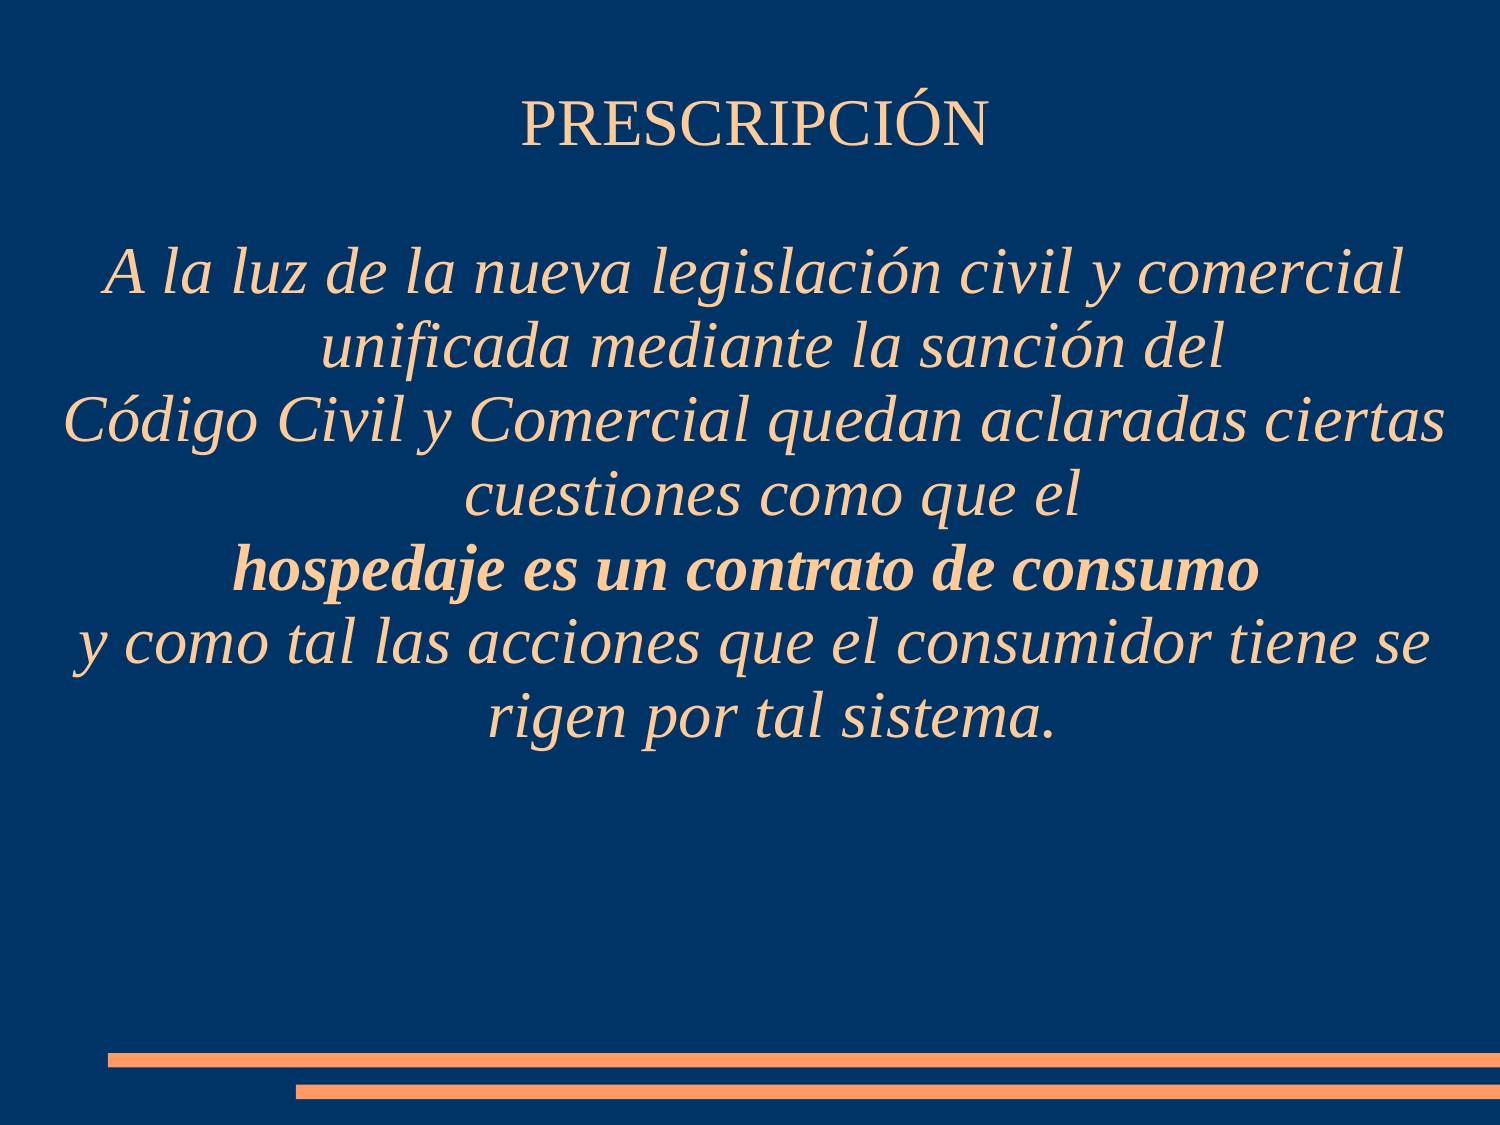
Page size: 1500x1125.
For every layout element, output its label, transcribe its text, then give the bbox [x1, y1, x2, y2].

subtitle PRESCRIPCIÓN A la luz de la nueva legislación civil y comercial unificada mediante la sanción del Código Civil y Comercial quedan aclaradas ciertas cuestiones como que el hospedaje es un contrato de consumo y como tal las acciones que el consumidor tiene se rigen por tal sistema. [59, 35, 1453, 804]
